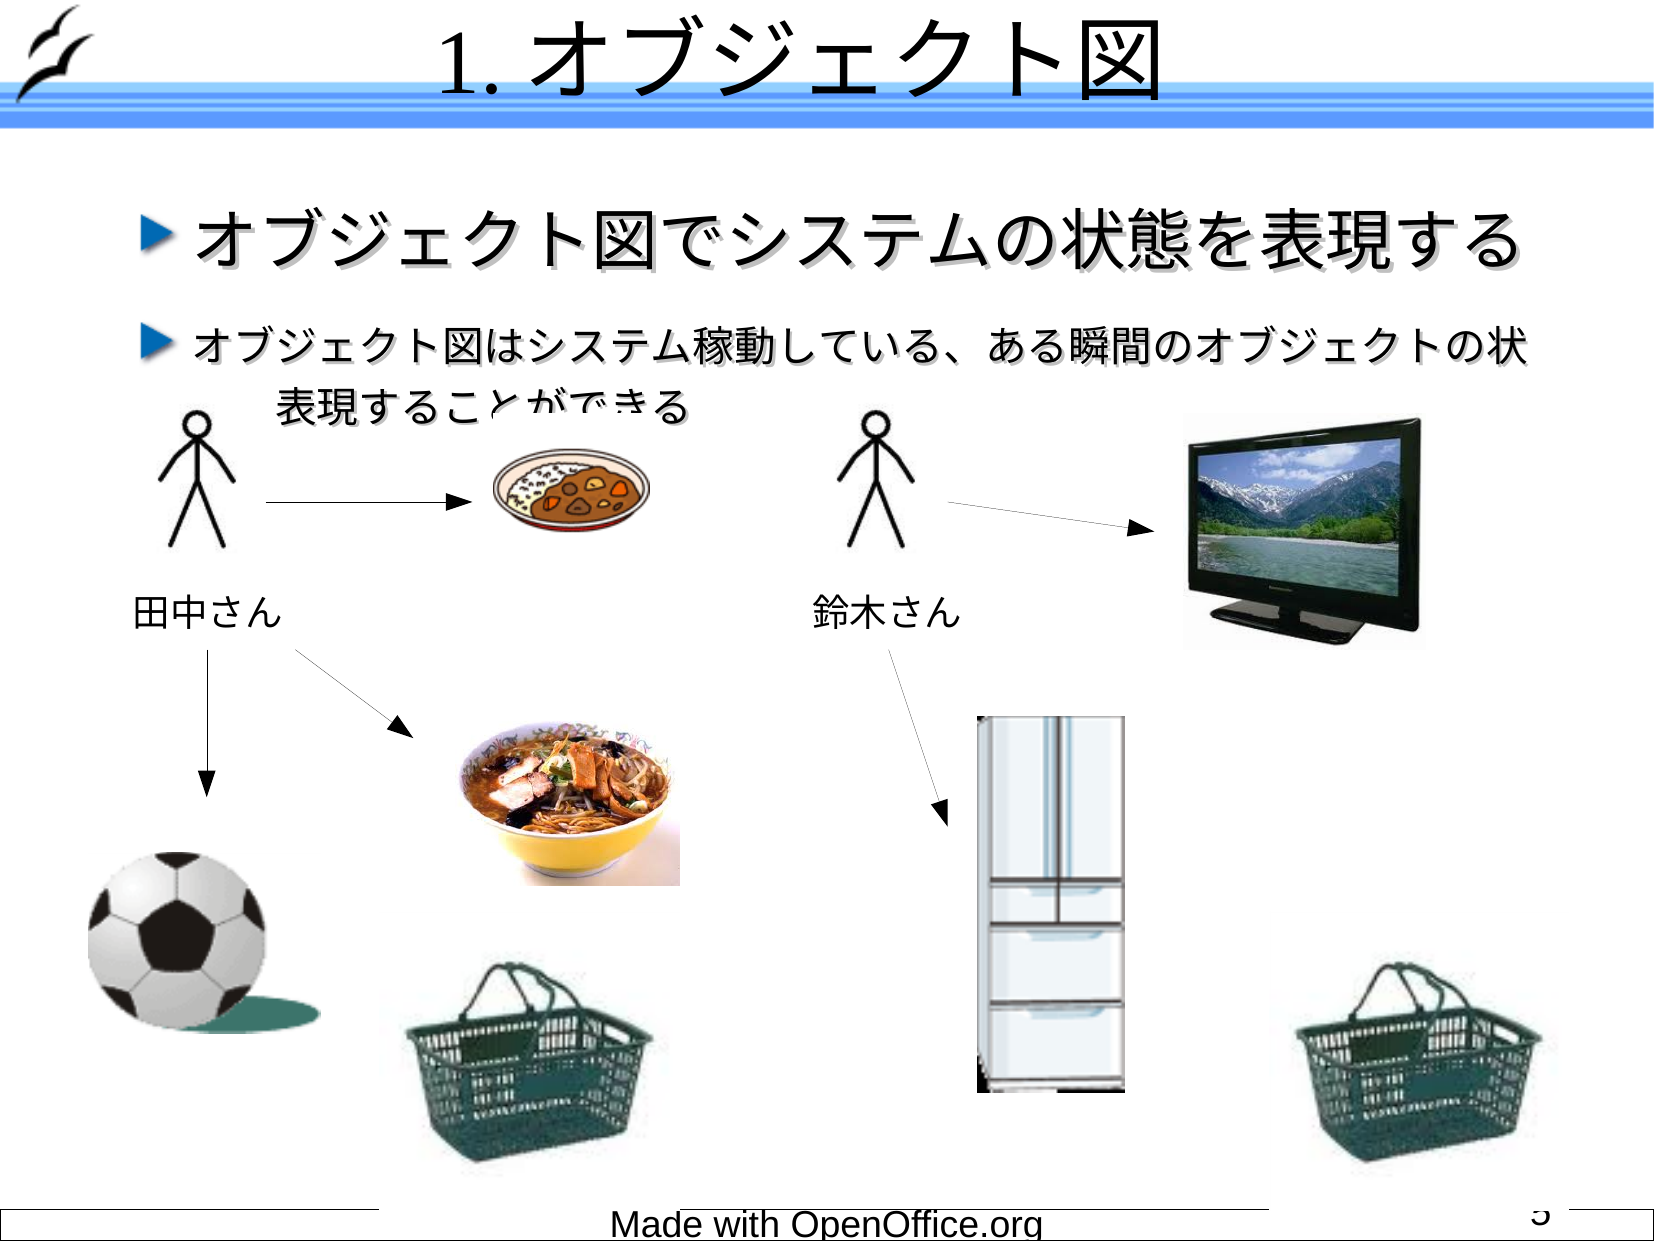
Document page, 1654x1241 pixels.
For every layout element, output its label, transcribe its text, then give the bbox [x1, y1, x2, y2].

picture [455, 706, 680, 886]
picture [797, 383, 951, 575]
picture [118, 383, 272, 575]
picture [379, 911, 680, 1211]
picture [977, 716, 1125, 1093]
picture [493, 413, 650, 570]
text_box 鈴木さん [797, 575, 1066, 650]
picture [0, 0, 1654, 133]
title 1.オブジェクト図 [94, 0, 1507, 107]
list オブジェクト図でシステムの状態を表現する オブジェクト図はシステム稼動している、ある瞬間のオブジェクトの状態を表現することができる [120, 187, 1533, 1195]
picture [1183, 413, 1426, 650]
picture [88, 852, 321, 1034]
text_box 田中さん [118, 575, 387, 650]
picture [1269, 911, 1569, 1211]
